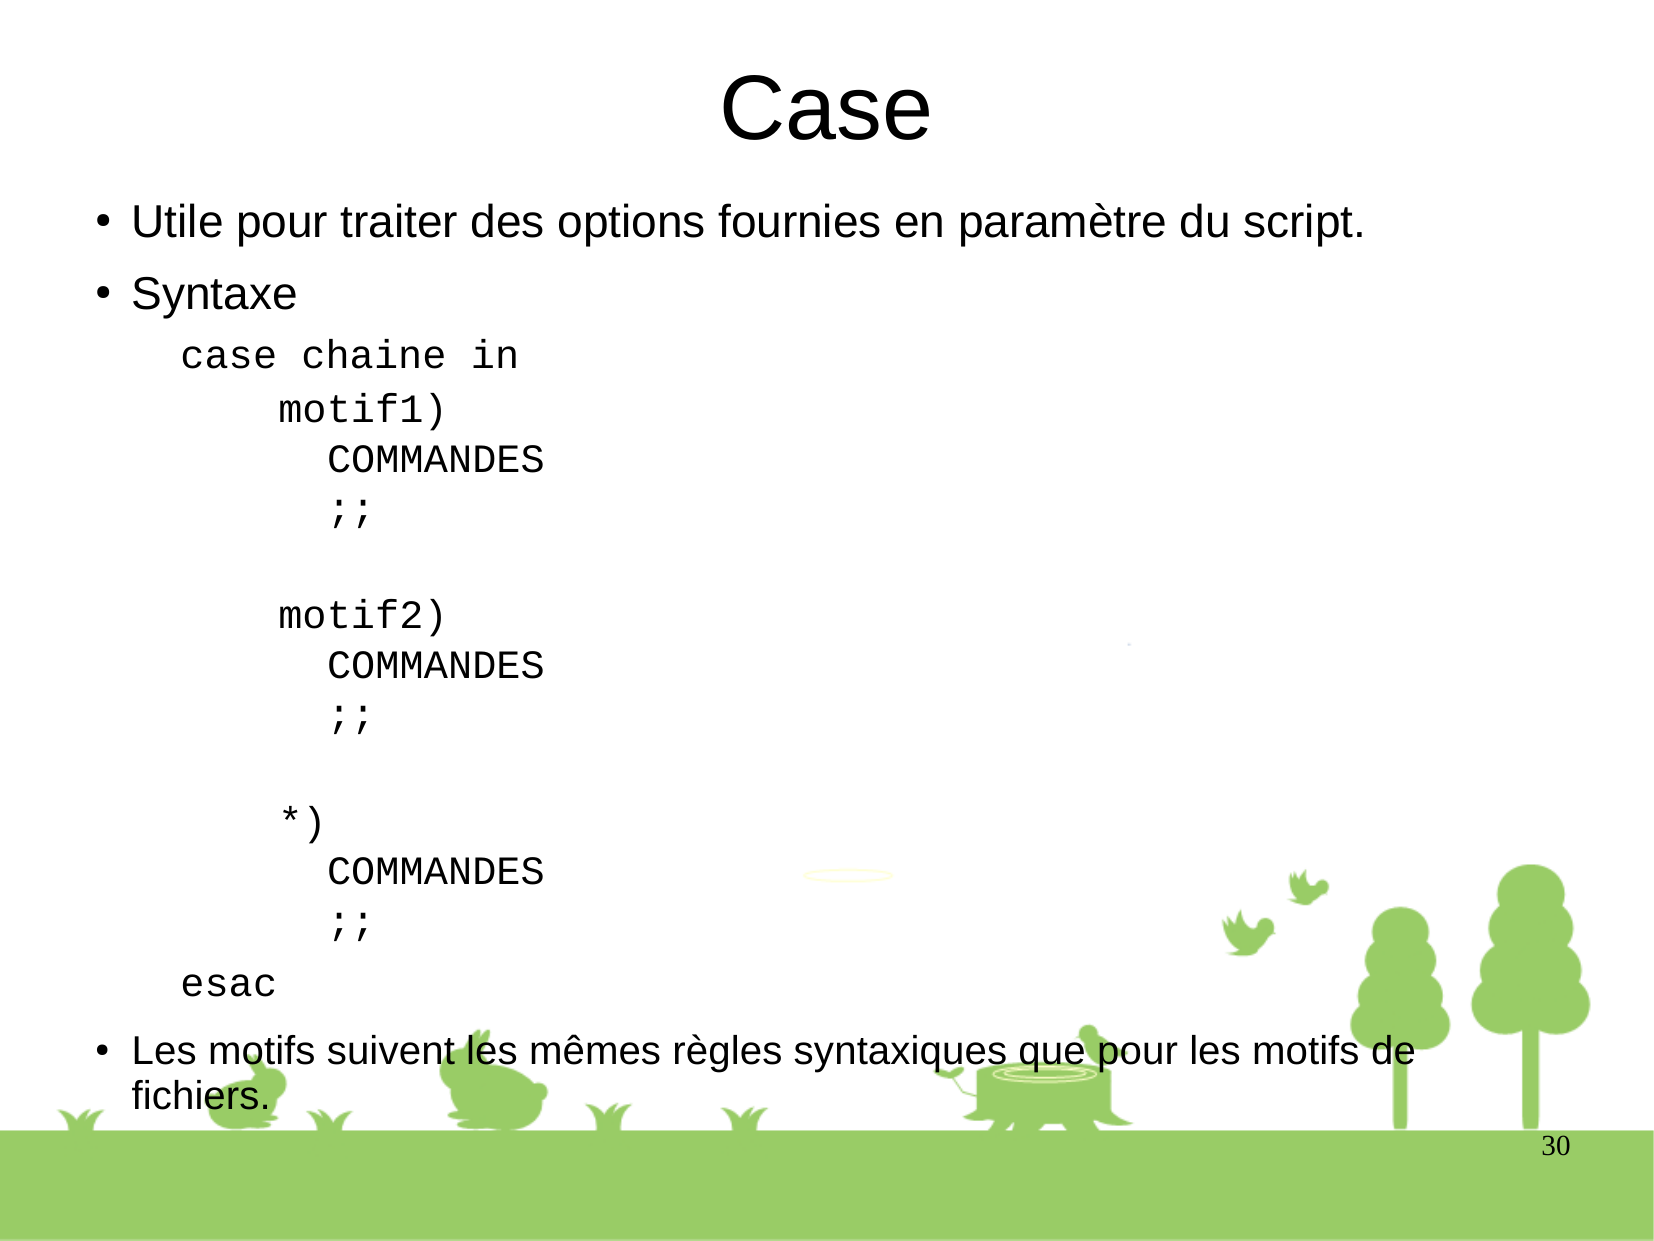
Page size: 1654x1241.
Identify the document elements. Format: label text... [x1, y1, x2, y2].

title Case [82, 49, 1571, 166]
list Utile pour traiter des options fournies en paramètre du script. Syntaxe case chaine in motif1) COMMANDES ;; motif2) COMMANDES ;; *) COMMANDES ;; esac Les motifs suivent les mêmes règles syntaxiques que pour les motifs de fichiers. [82, 195, 1538, 1123]
picture [0, 0, 1654, 1241]
